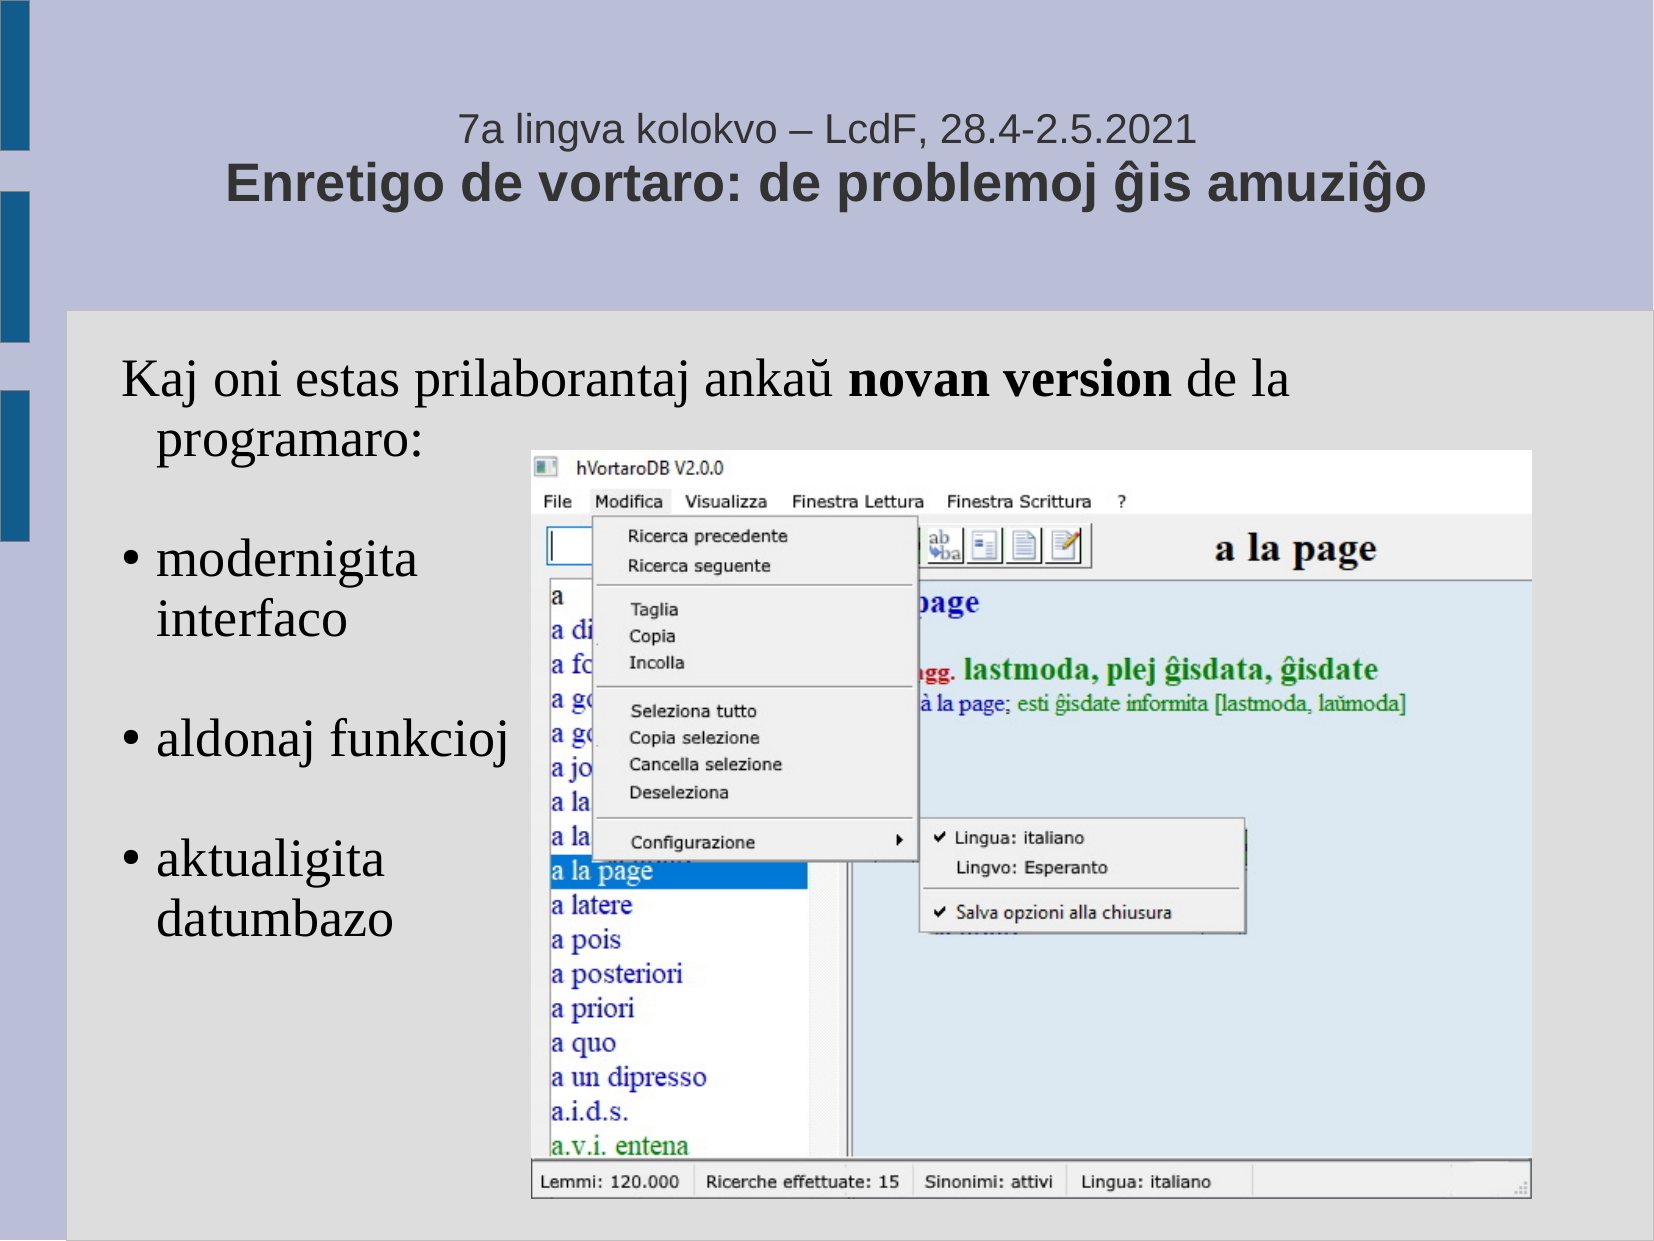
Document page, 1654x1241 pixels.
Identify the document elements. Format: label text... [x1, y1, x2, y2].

title 7a lingva kolokvo – LcdF, 28.4-2.5.2021 Enretigo de vortaro: de problemoj ĝis amuziĝo [121, 55, 1534, 263]
subtitle Kaj oni estas prilaborantaj ankaŭ novan version de la programaro: modernigita interfaco aldonaj funkcioj aktualigita datumbazo [121, 336, 1534, 1182]
picture [531, 450, 1532, 1199]
